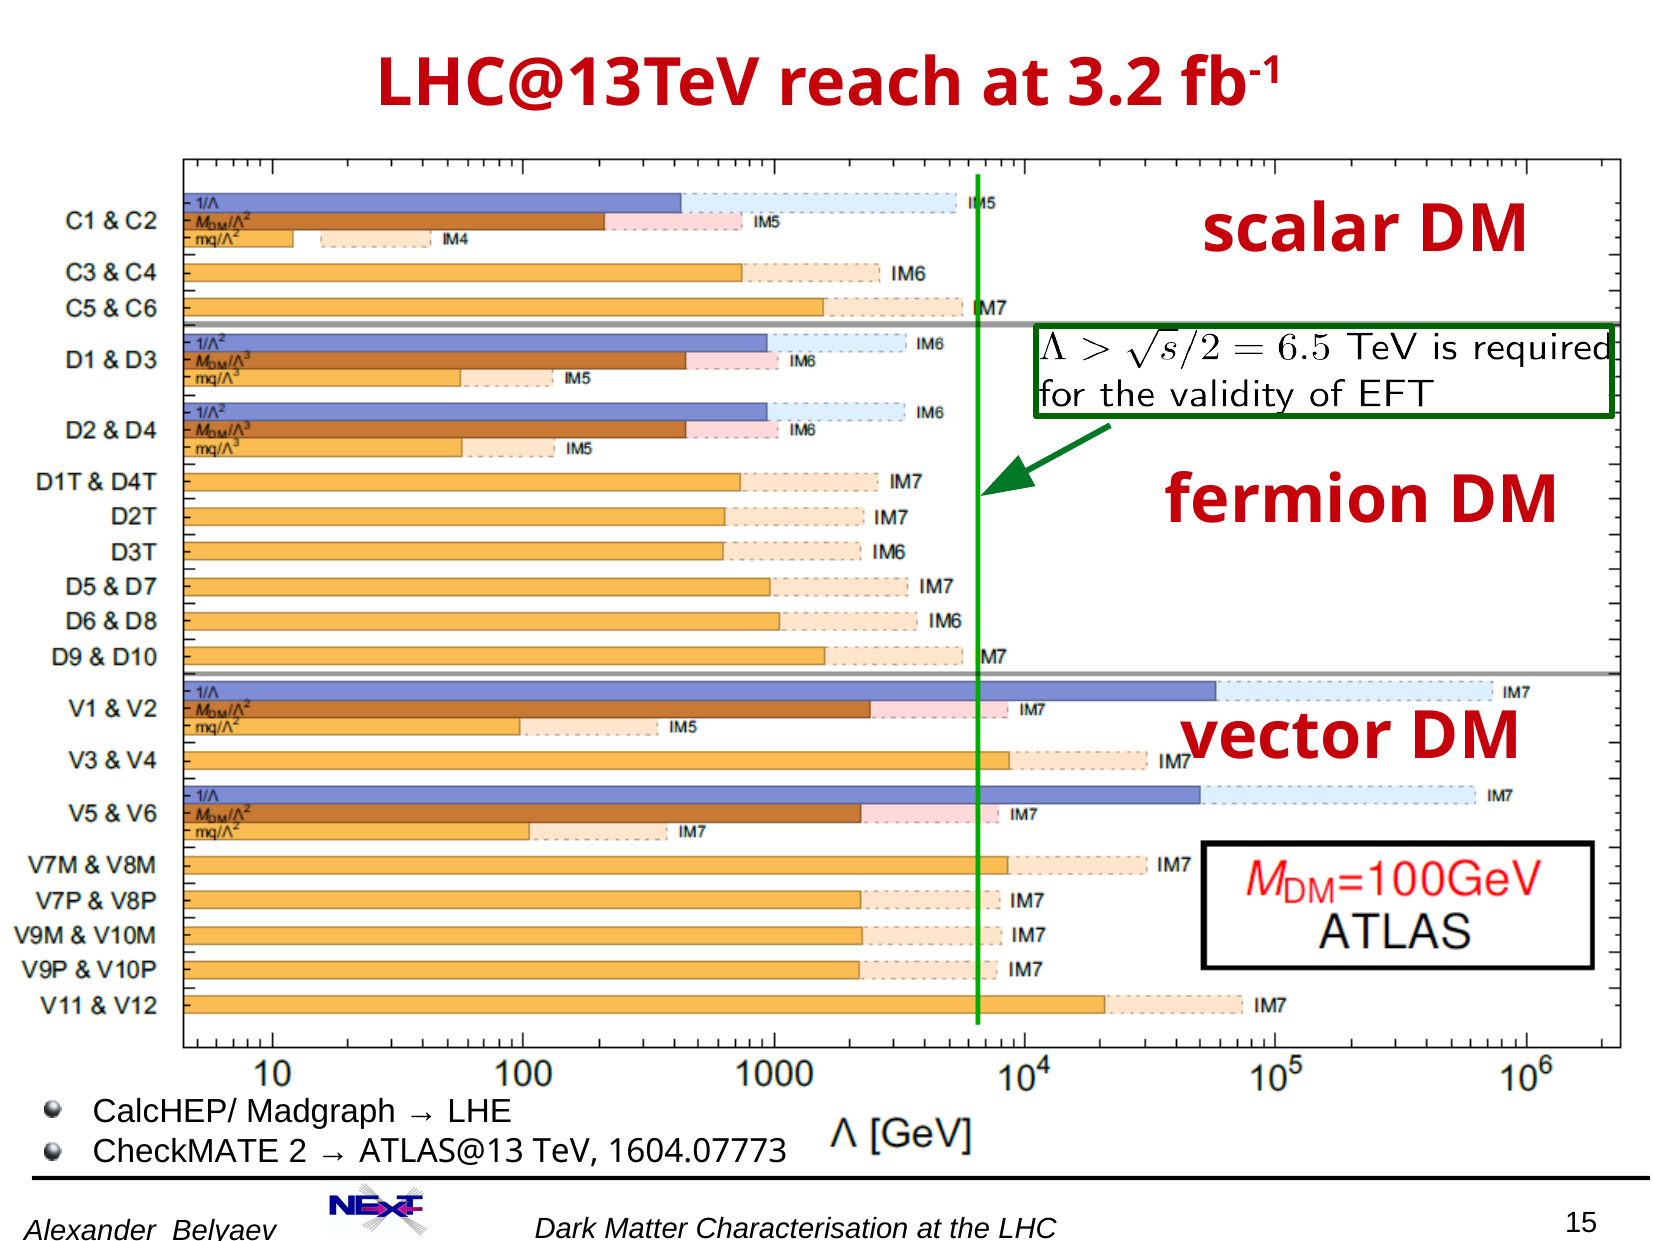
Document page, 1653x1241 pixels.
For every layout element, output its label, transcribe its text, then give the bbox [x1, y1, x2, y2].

text_box scalar DM [1125, 178, 1583, 272]
text_box vector DM [1102, 686, 1560, 780]
text_box CalcHEP/ Madgraph → LHE CheckMATE 2 → ATLAS@13 TeV, 1604.07773 [12, 1081, 1312, 1205]
picture [11, 151, 1642, 1169]
text_box fermion DM [1114, 450, 1571, 544]
picture [327, 1205, 429, 1236]
title LHC@13TeV reach at 3.2 fb-1 [0, 23, 1653, 136]
